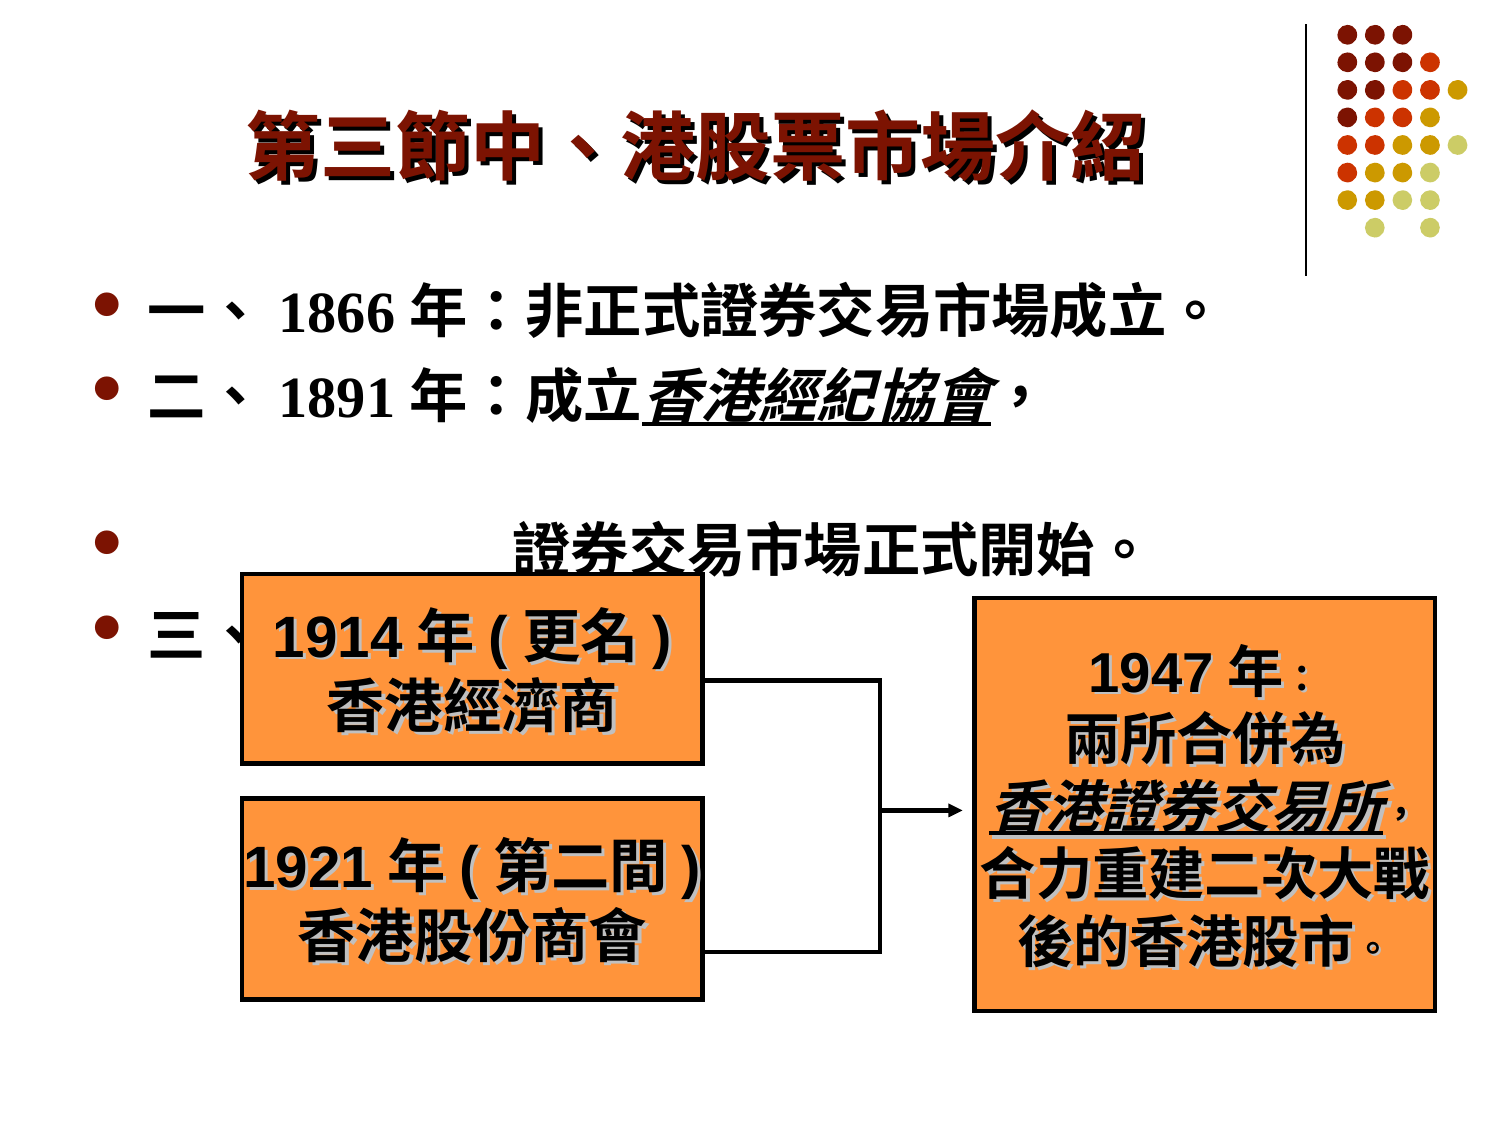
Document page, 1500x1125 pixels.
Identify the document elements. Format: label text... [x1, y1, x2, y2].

text_box 1914年(更名) 香港經濟商 [242, 574, 703, 764]
list 一、1866年：非正式證券交易市場成立。 二、1891年：成立香港經紀協會， 證券交易市場正式開始。 三、 [76, 267, 1427, 1053]
title 第三節中、港股票市場介紹 [76, 90, 1315, 198]
text_box 1947年： 兩所合併為 香港證券交易所， 合力重建二次大戰 後的香港股市。 [974, 597, 1436, 1012]
text_box 1921年(第二間) 香港股份商會 [242, 798, 703, 1000]
